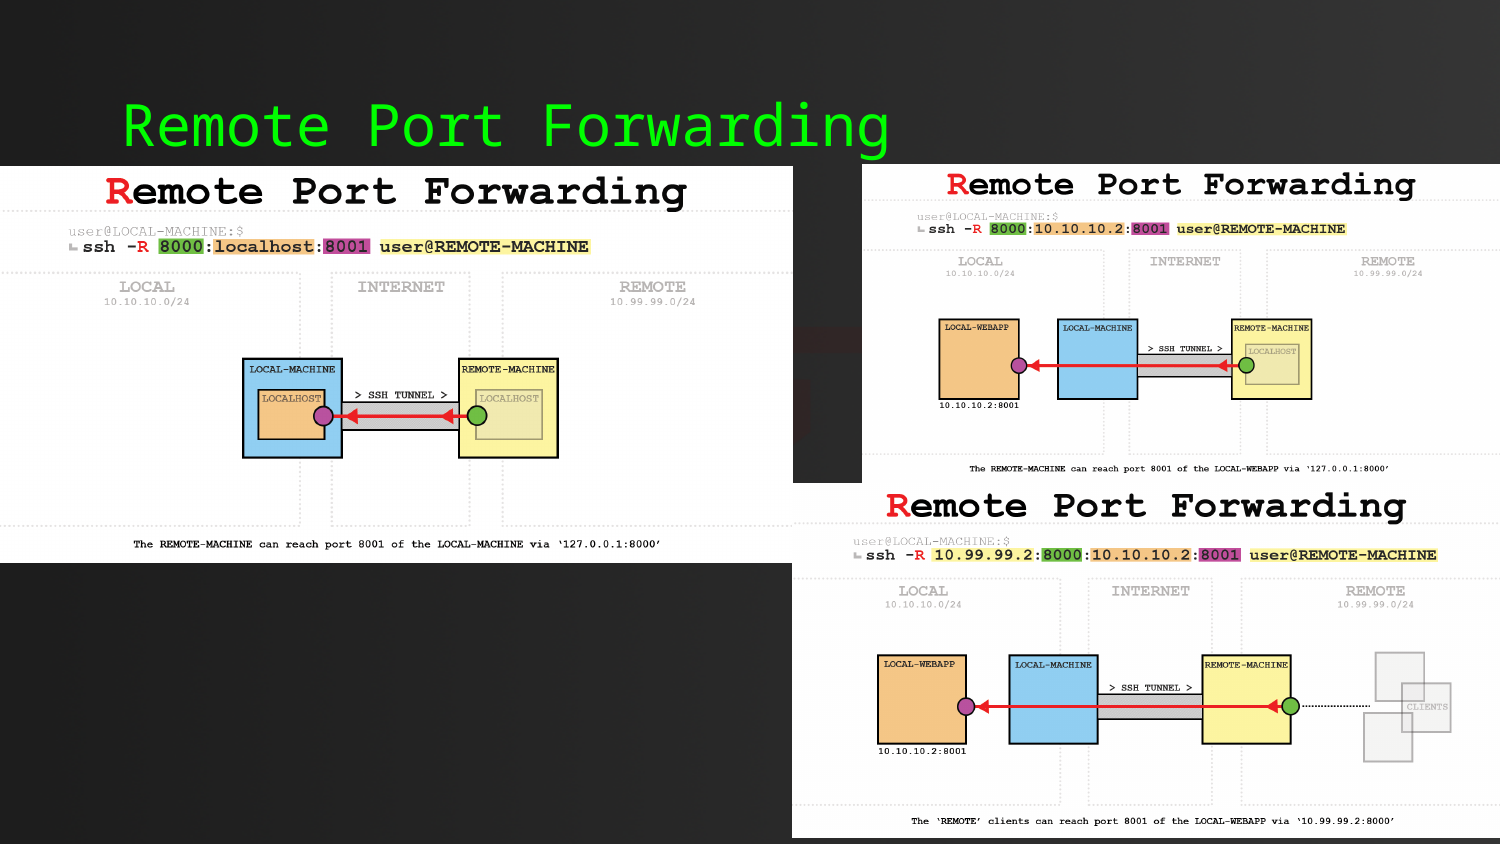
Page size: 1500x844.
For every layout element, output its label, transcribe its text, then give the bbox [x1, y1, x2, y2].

title Remote Port Forwarding [105, 72, 1443, 167]
picture [0, 0, 1500, 844]
